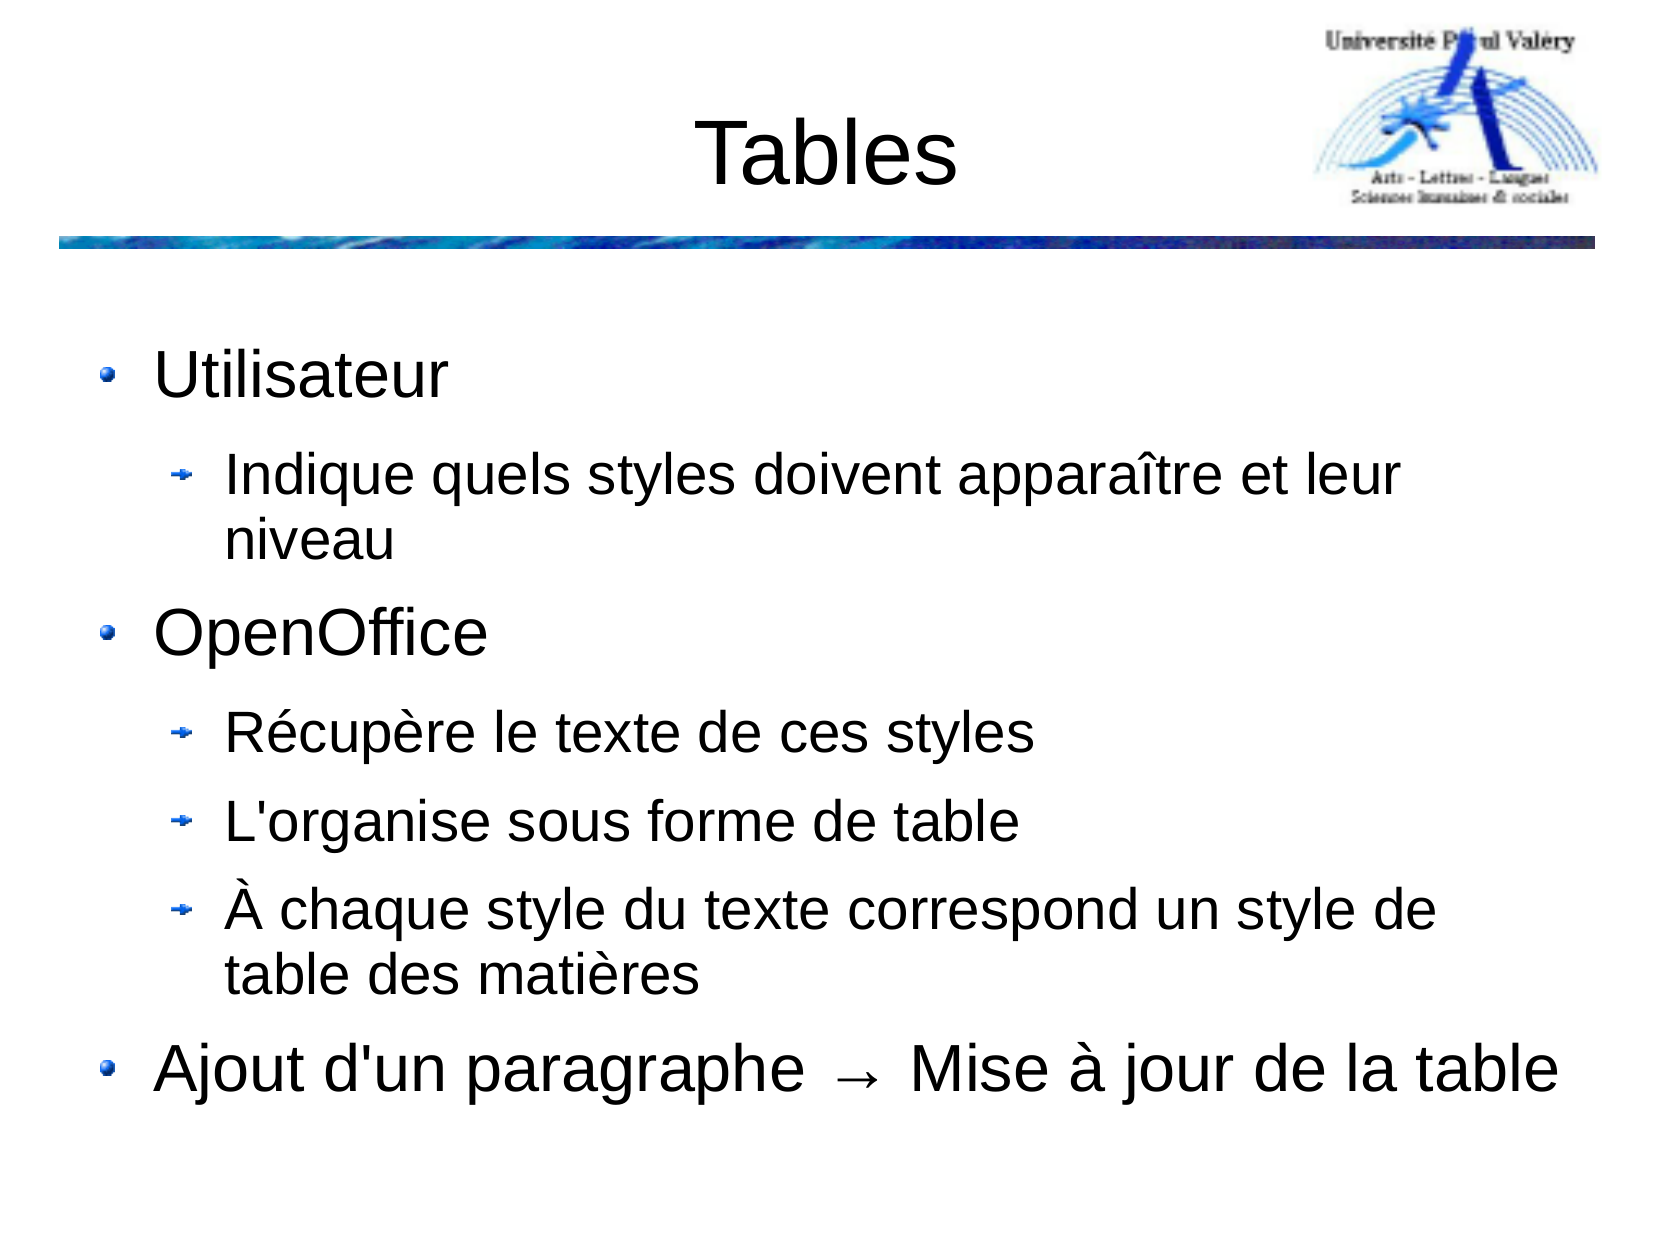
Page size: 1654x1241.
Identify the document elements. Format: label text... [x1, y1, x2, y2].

picture [1262, 0, 1654, 253]
title Tables [82, 49, 1571, 257]
picture [59, 236, 81, 244]
list Utilisateur Indique quels styles doivent apparaître et leur niveau OpenOffice Récupère le texte de ces styles L'organise sous forme de table À chaque style du texte correspond un style de table des matières Ajout d'un paragraphe → Mise à jour de la table [82, 337, 1571, 1105]
